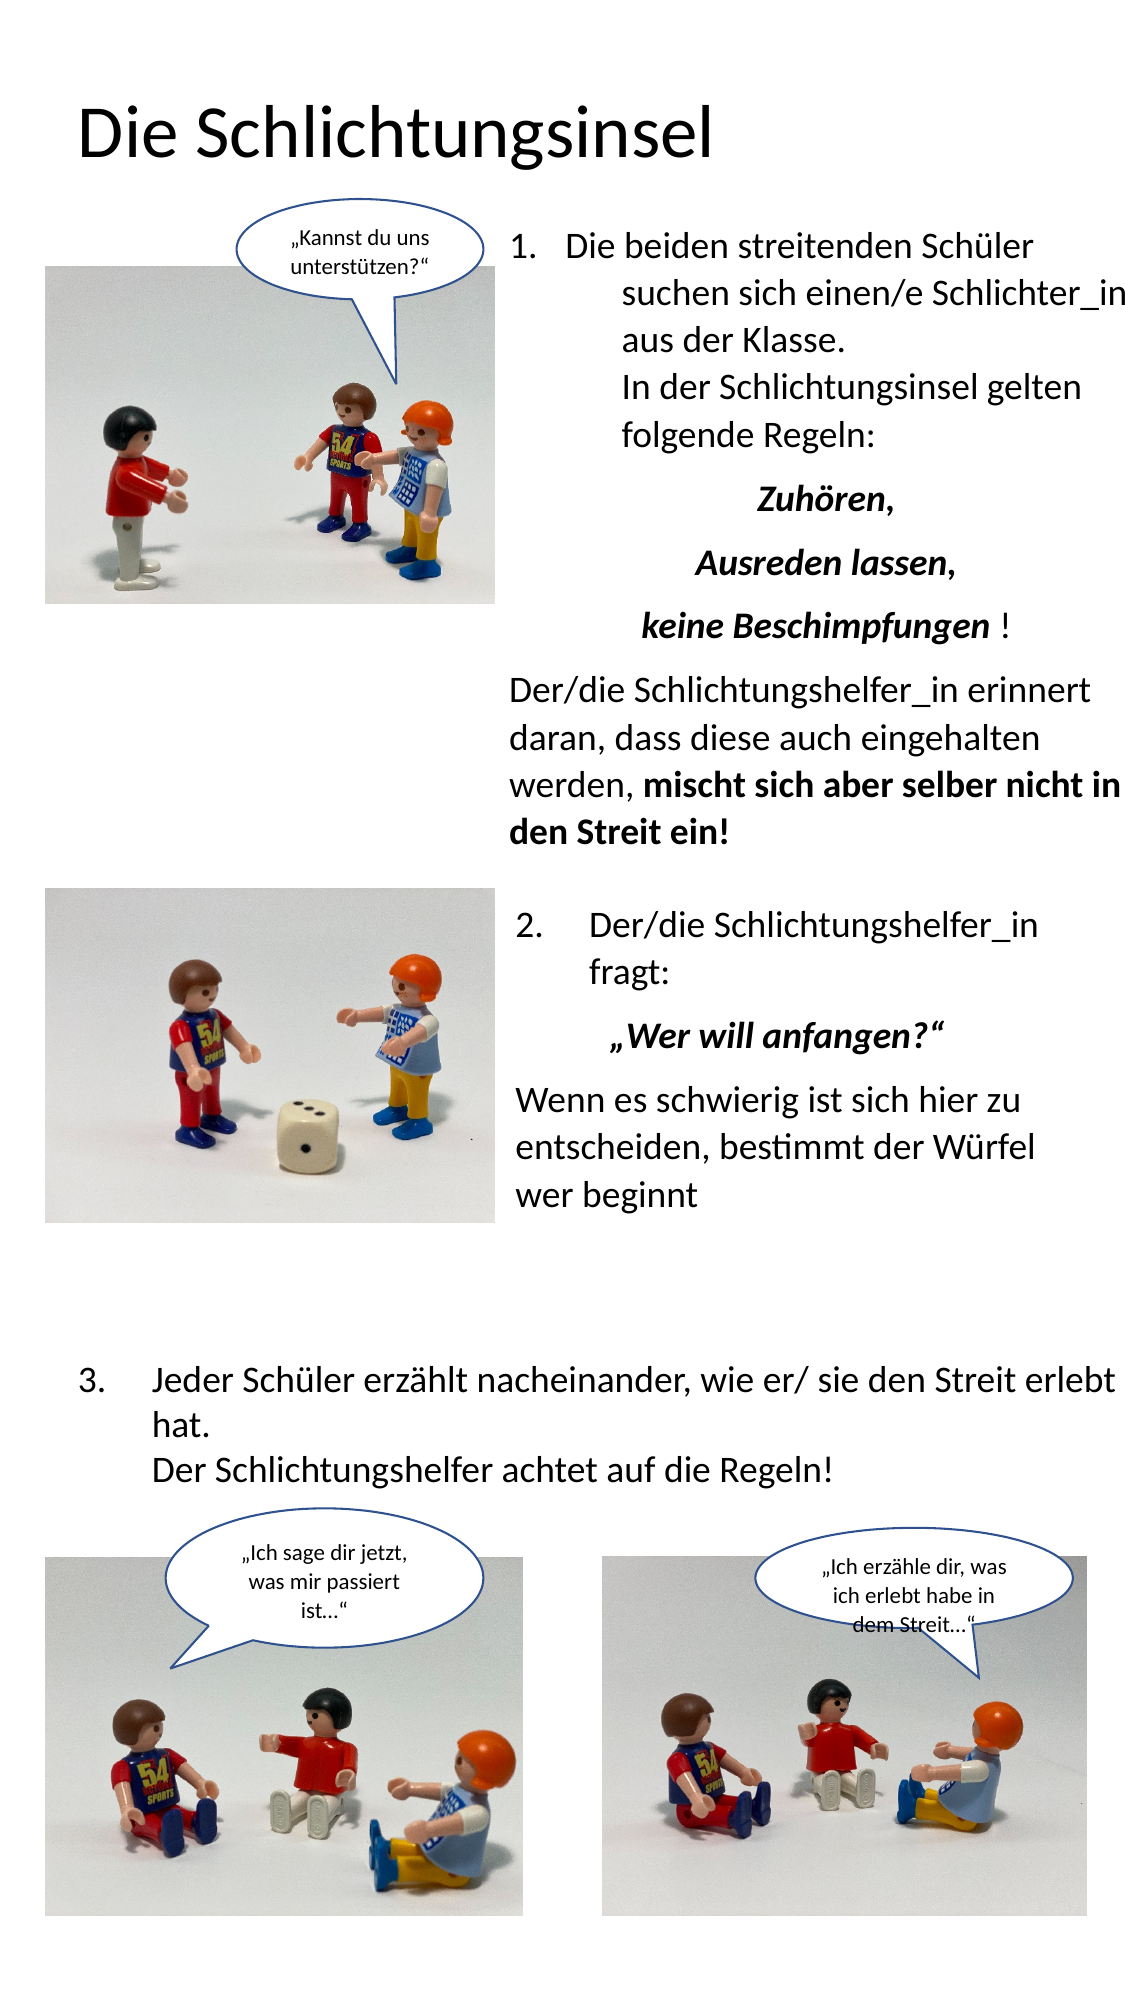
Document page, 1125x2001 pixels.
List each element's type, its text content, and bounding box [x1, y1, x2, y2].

text_box 2. Der/die Schlichtungshelfer_in fragt: „Wer will anfangen?“ Wenn es schwierig ist sich hier zu entscheiden, bestimmt der Würfel wer beginnt [500, 890, 1080, 1224]
picture [45, 1557, 523, 1916]
text_box „Ich erzähle dir, was ich erlebt habe in dem Streit…“ [755, 1527, 1073, 1678]
picture [45, 888, 495, 1223]
text_box „Ich sage dir jetzt, was mir passiert ist…“ [165, 1508, 484, 1669]
text_box „Kannst du uns unterstützen?“ [236, 199, 484, 385]
picture [602, 1556, 1087, 1916]
picture [45, 266, 494, 604]
text_box Die beiden streitenden Schüler suchen sich einen/e Schlichter_in aus der Klasse. In der Schlichtungsinsel gelten folgende Regeln: Zuhören, Ausreden lassen, keine Beschimpfungen ! Der/die Schlichtungshelfer_in erinnert daran, dass diese auch eingehalten werden, mischt sich aber selber nicht in den Streit ein! [494, 210, 1125, 881]
text_box Die Schlichtungsinsel [63, 75, 1108, 182]
text_box 3. Jeder Schüler erzählt nacheinander, wie er/ sie den Streit erlebt hat. Der Schlichtungshelfer achtet auf die Regeln! [63, 1347, 1125, 1500]
